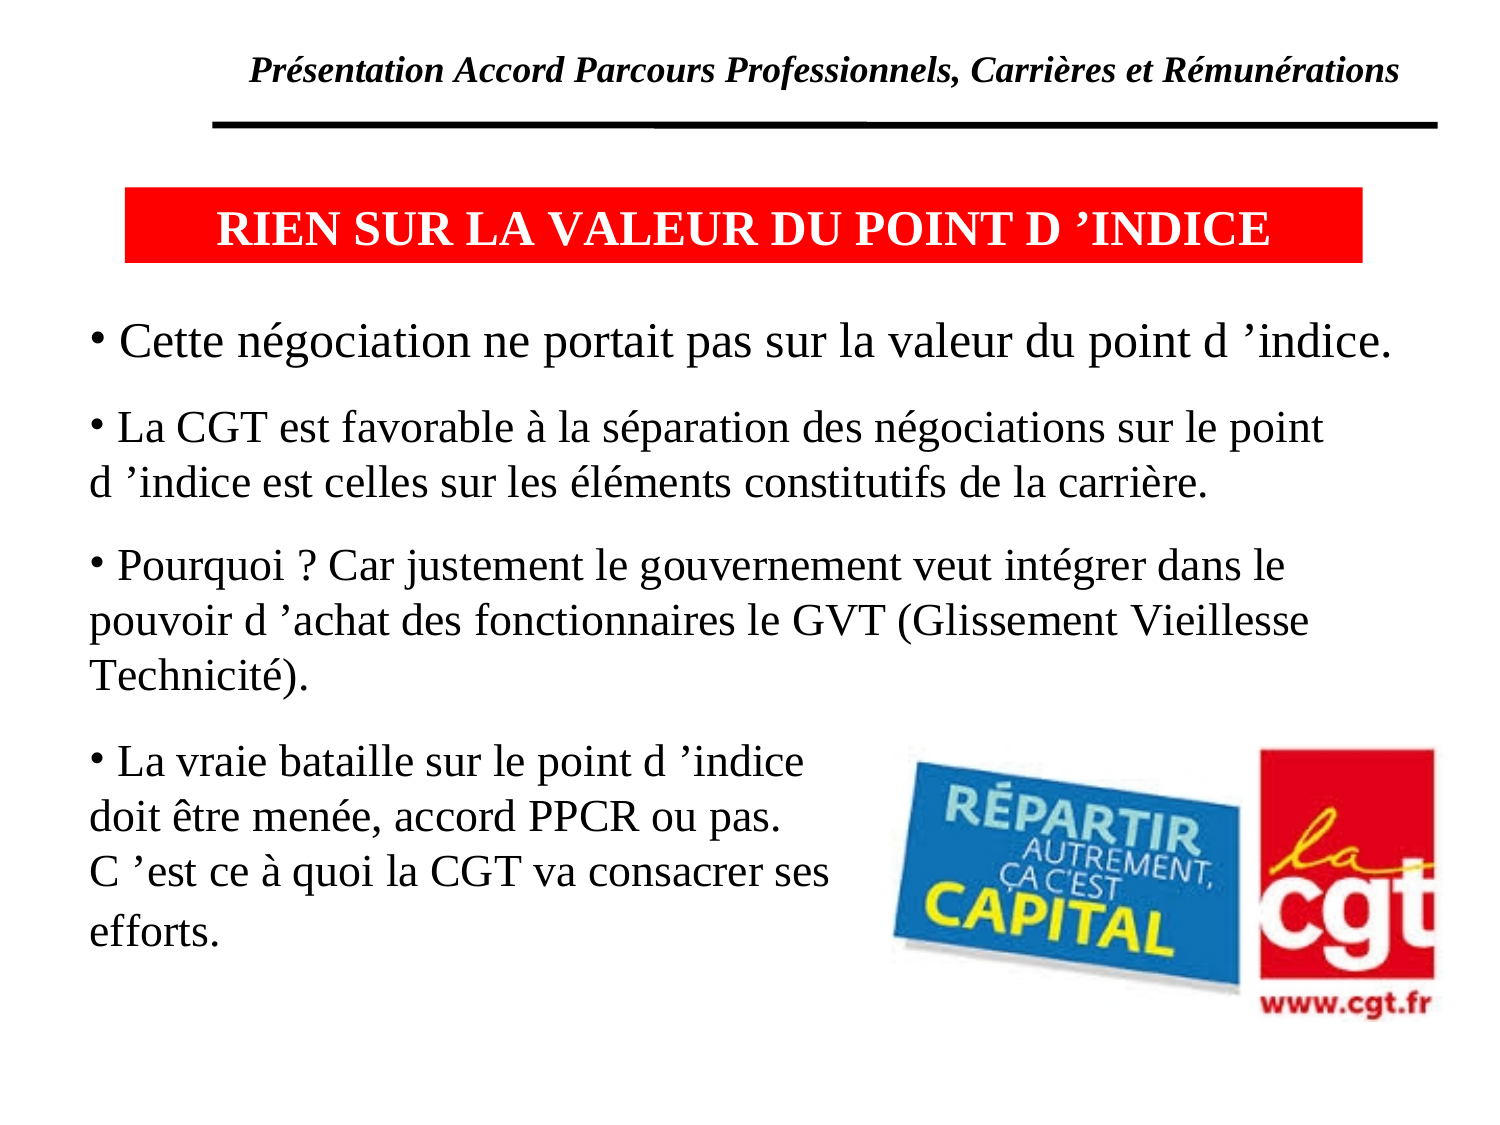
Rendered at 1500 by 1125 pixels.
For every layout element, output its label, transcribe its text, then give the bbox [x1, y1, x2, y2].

text_box RIEN SUR LA VALEUR DU POINT D ’INDICE [124, 187, 1363, 263]
picture [886, 738, 1447, 1022]
text_box Cette négociation ne portait pas sur la valeur du point d ’indice. La CGT est favorable à la séparation des négociations sur le point d ’indice est celles sur les éléments constitutifs de la carrière. Pourquoi ? Car justement le gouvernement veut intégrer dans le pouvoir d ’achat des fonctionnaires le GVT (Glissement Vieillesse Technicité). La vraie bataille sur le point d ’indice doit être menée, accord PPCR ou pas. C ’est ce à quoi la CGT va consacrer ses efforts. [74, 299, 1450, 964]
text_box Présentation Accord Parcours Professionnels, Carrières et Rémunérations [174, 37, 1476, 100]
